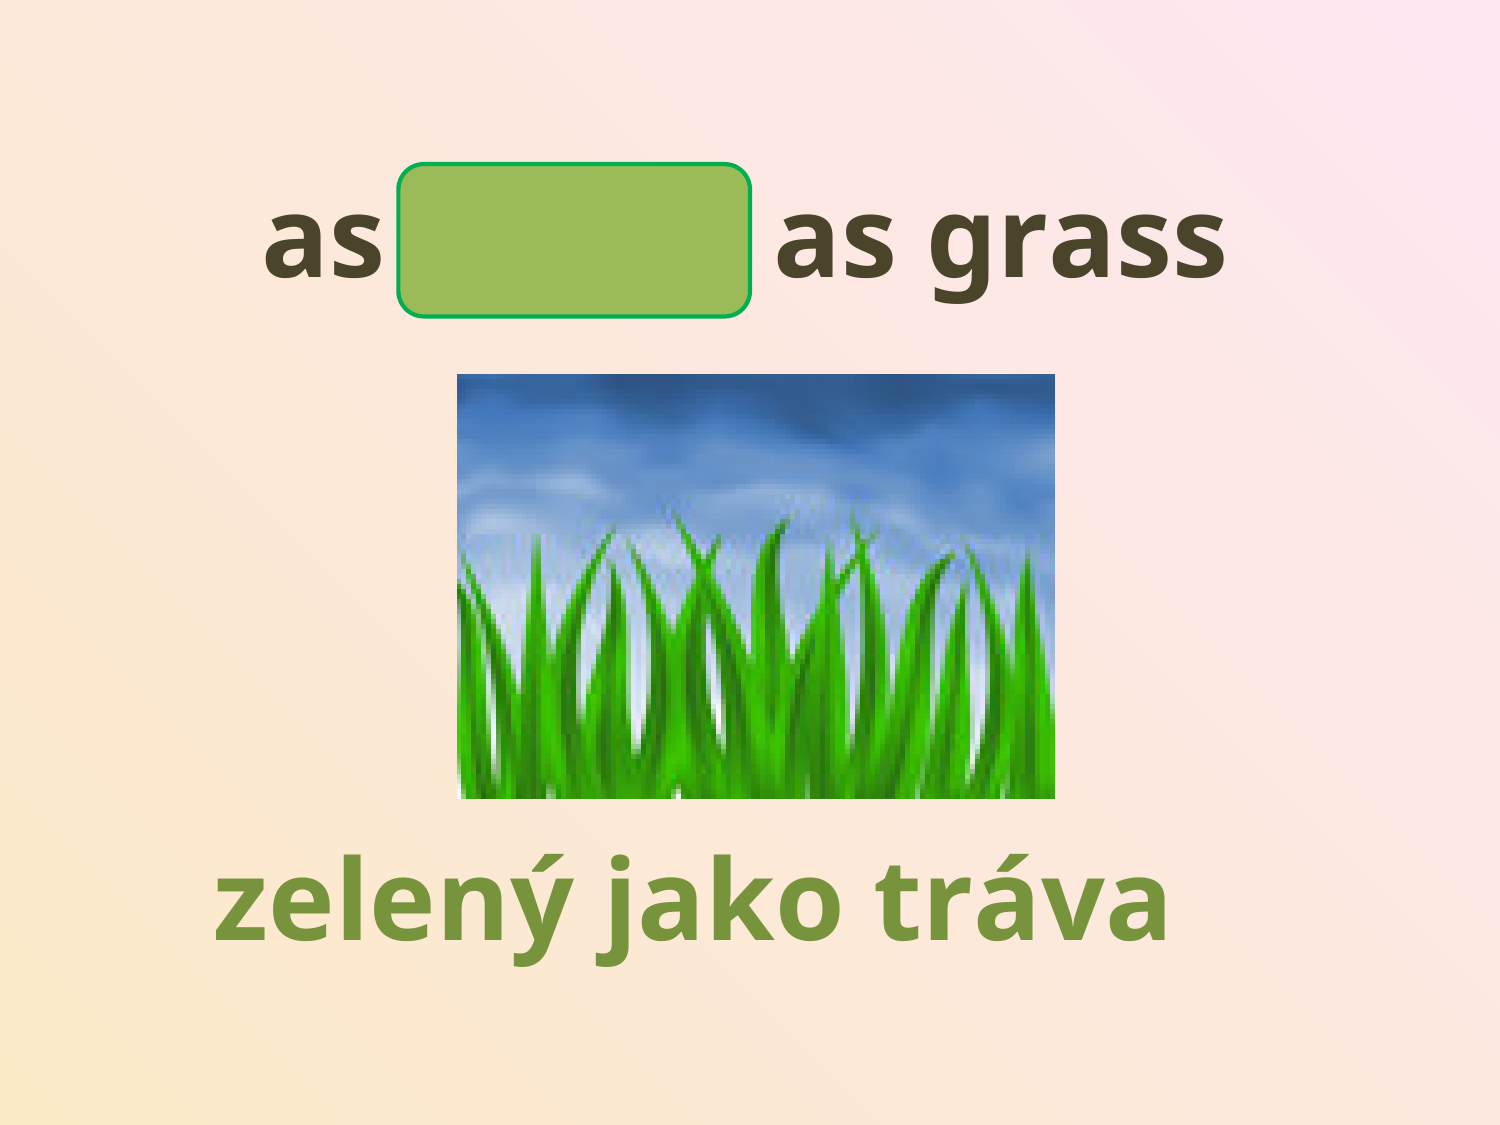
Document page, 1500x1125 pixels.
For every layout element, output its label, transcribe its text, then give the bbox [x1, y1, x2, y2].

text_box zelený jako tráva [199, 820, 1442, 971]
picture [457, 374, 1055, 799]
text_box [398, 164, 751, 317]
title as green as grass [70, 140, 1421, 329]
